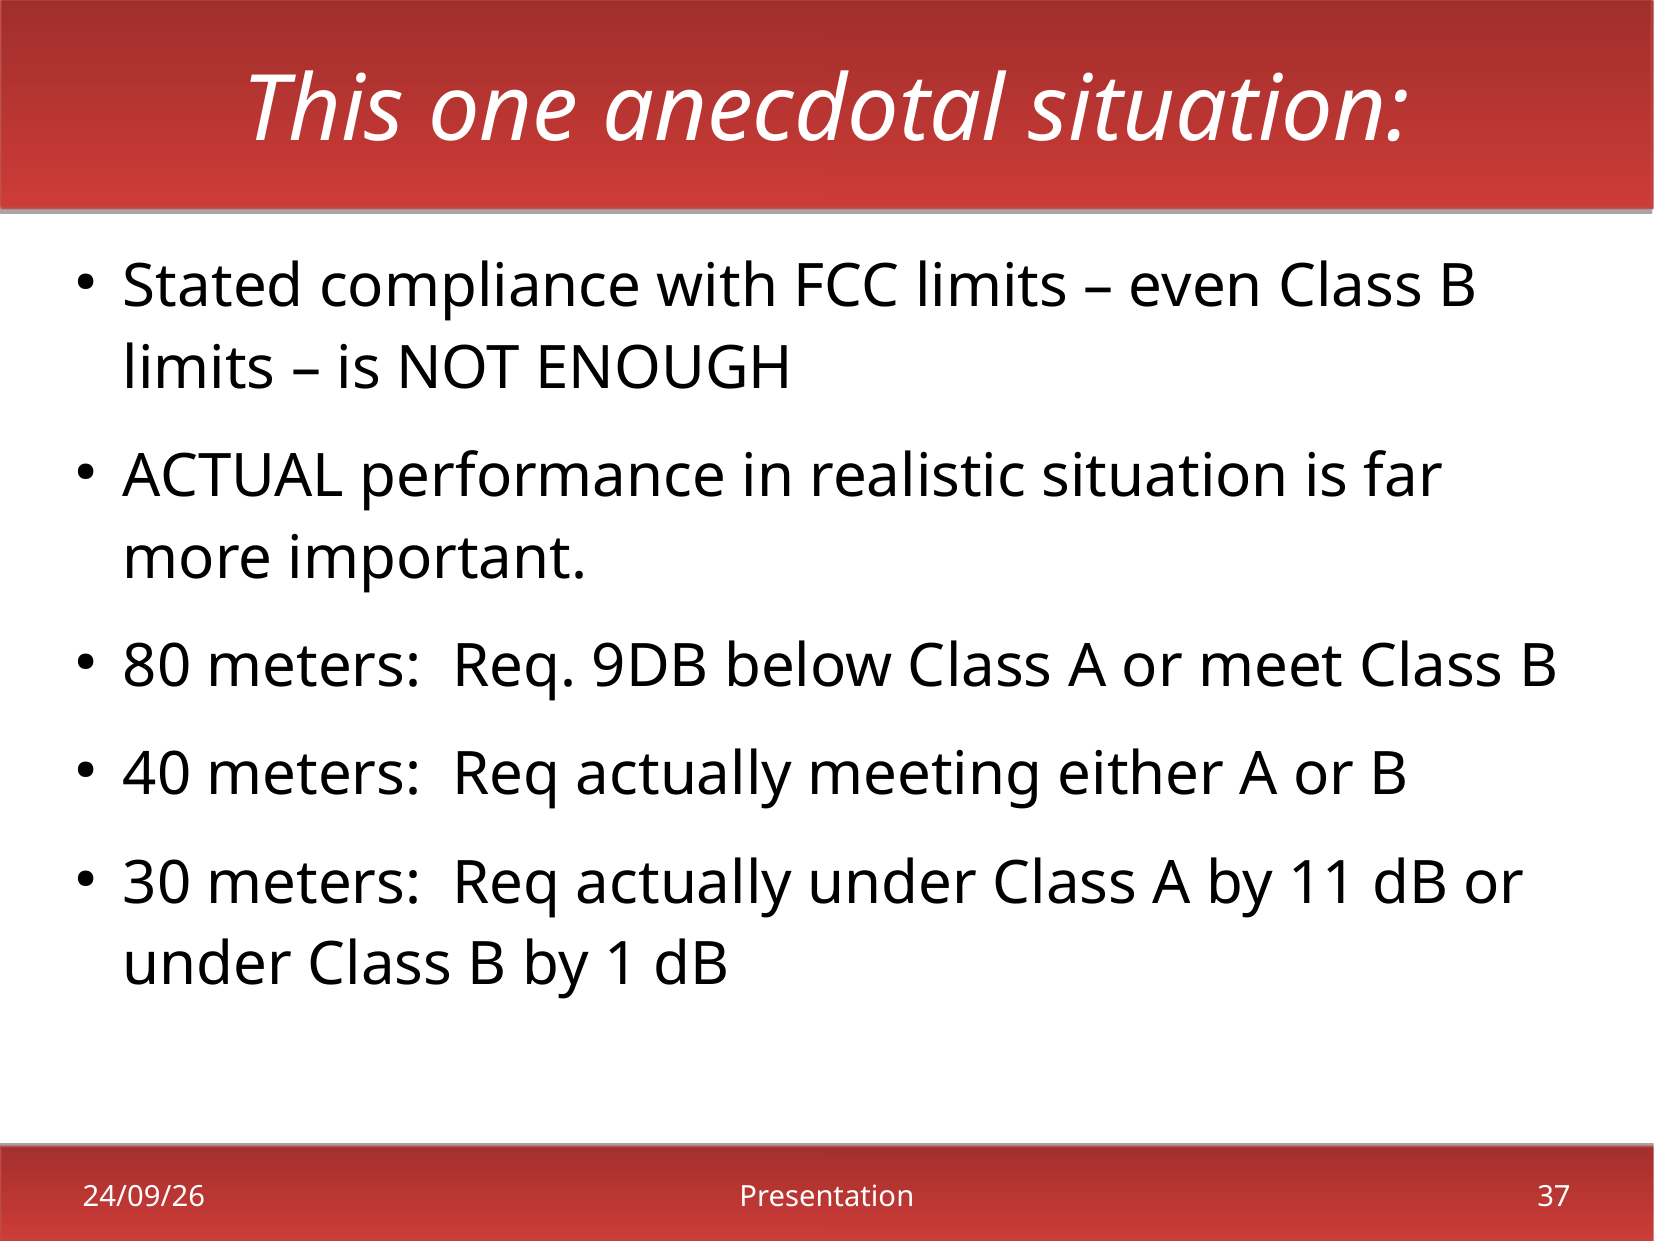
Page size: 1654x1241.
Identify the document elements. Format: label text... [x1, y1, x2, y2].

list Stated compliance with FCC limits – even Class B limits – is NOT ENOUGH ACTUAL performance in realistic situation is far more important. 80 meters: Req. 9DB below Class A or meet Class B 40 meters: Req actually meeting either A or B 30 meters: Req actually under Class A by 11 dB or under Class B by 1 dB [59, 242, 1595, 1061]
title This one anecdotal situation: [59, 31, 1595, 178]
picture [0, 0, 1654, 214]
picture [0, 1143, 1654, 1241]
